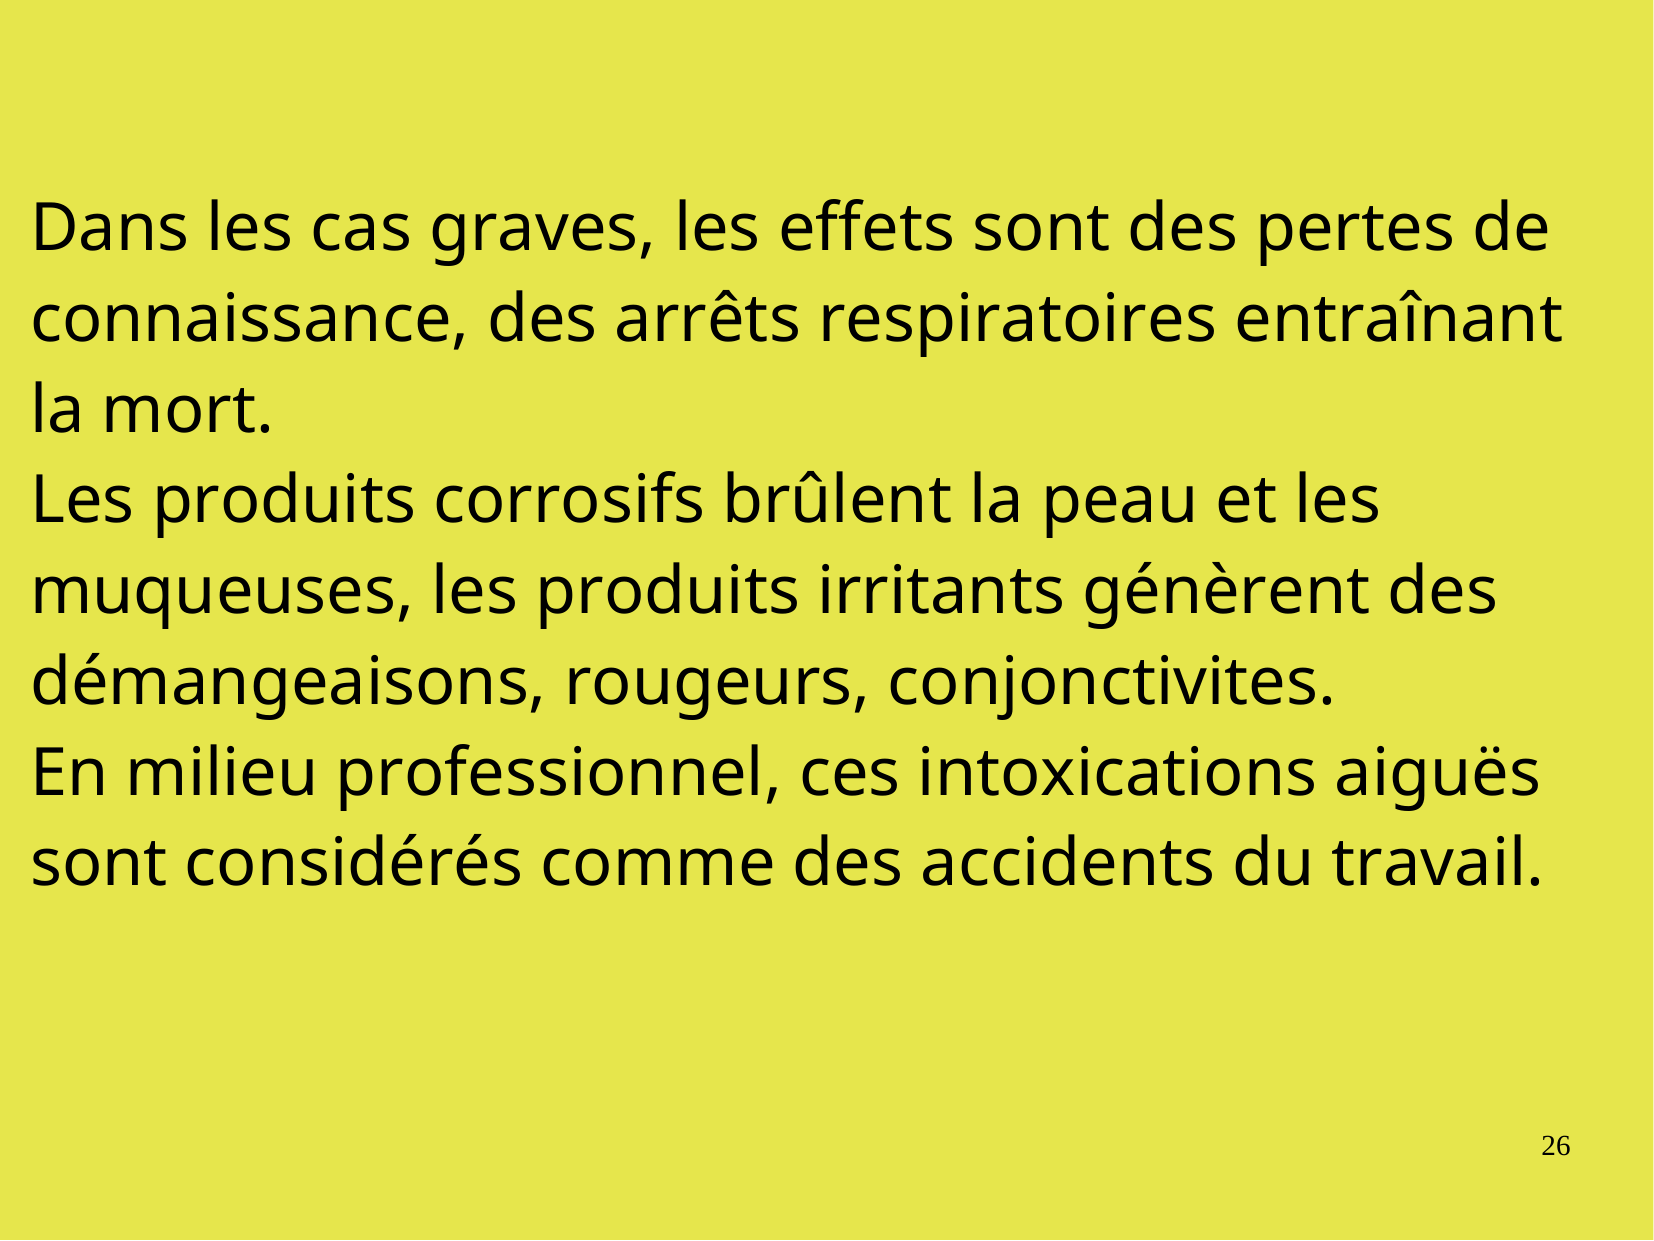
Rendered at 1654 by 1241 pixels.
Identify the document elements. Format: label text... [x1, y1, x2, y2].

text_box Dans les cas graves, les effets sont des pertes de connaissance, des arrêts respiratoires entraînant la mort. Les produits corrosifs brûlent la peau et les muqueuses, les produits irritants génèrent des démangeaisons, rougeurs, conjonctivites. En milieu professionnel, ces intoxications aiguës sont considérés comme des accidents du travail. [30, 179, 1604, 952]
